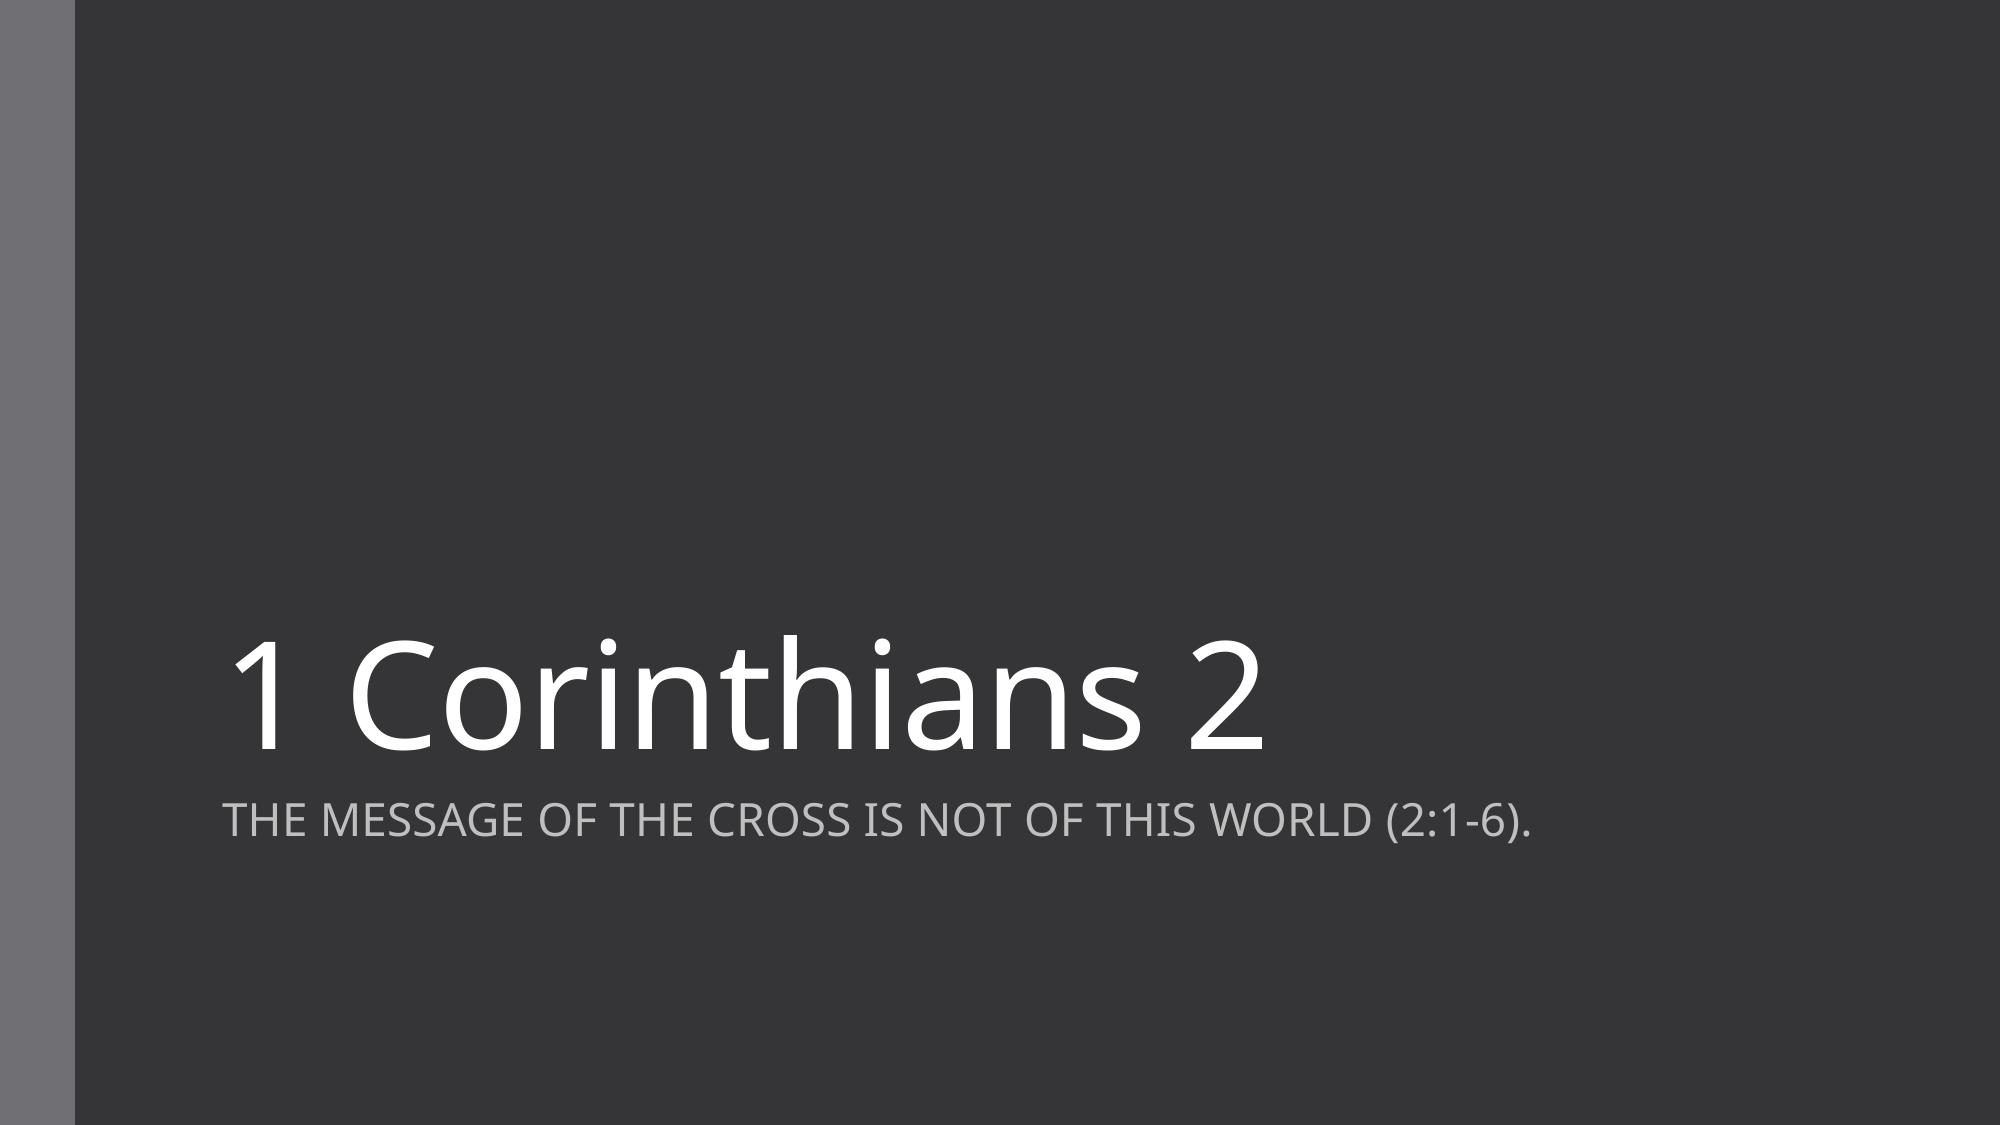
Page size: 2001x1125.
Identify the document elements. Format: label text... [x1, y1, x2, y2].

subtitle THE MESSAGE OF THE CROSS IS NOT OF THIS WORLD (2:1-6). [206, 787, 1752, 1066]
title 1 Corinthians 2 [206, 124, 1752, 787]
